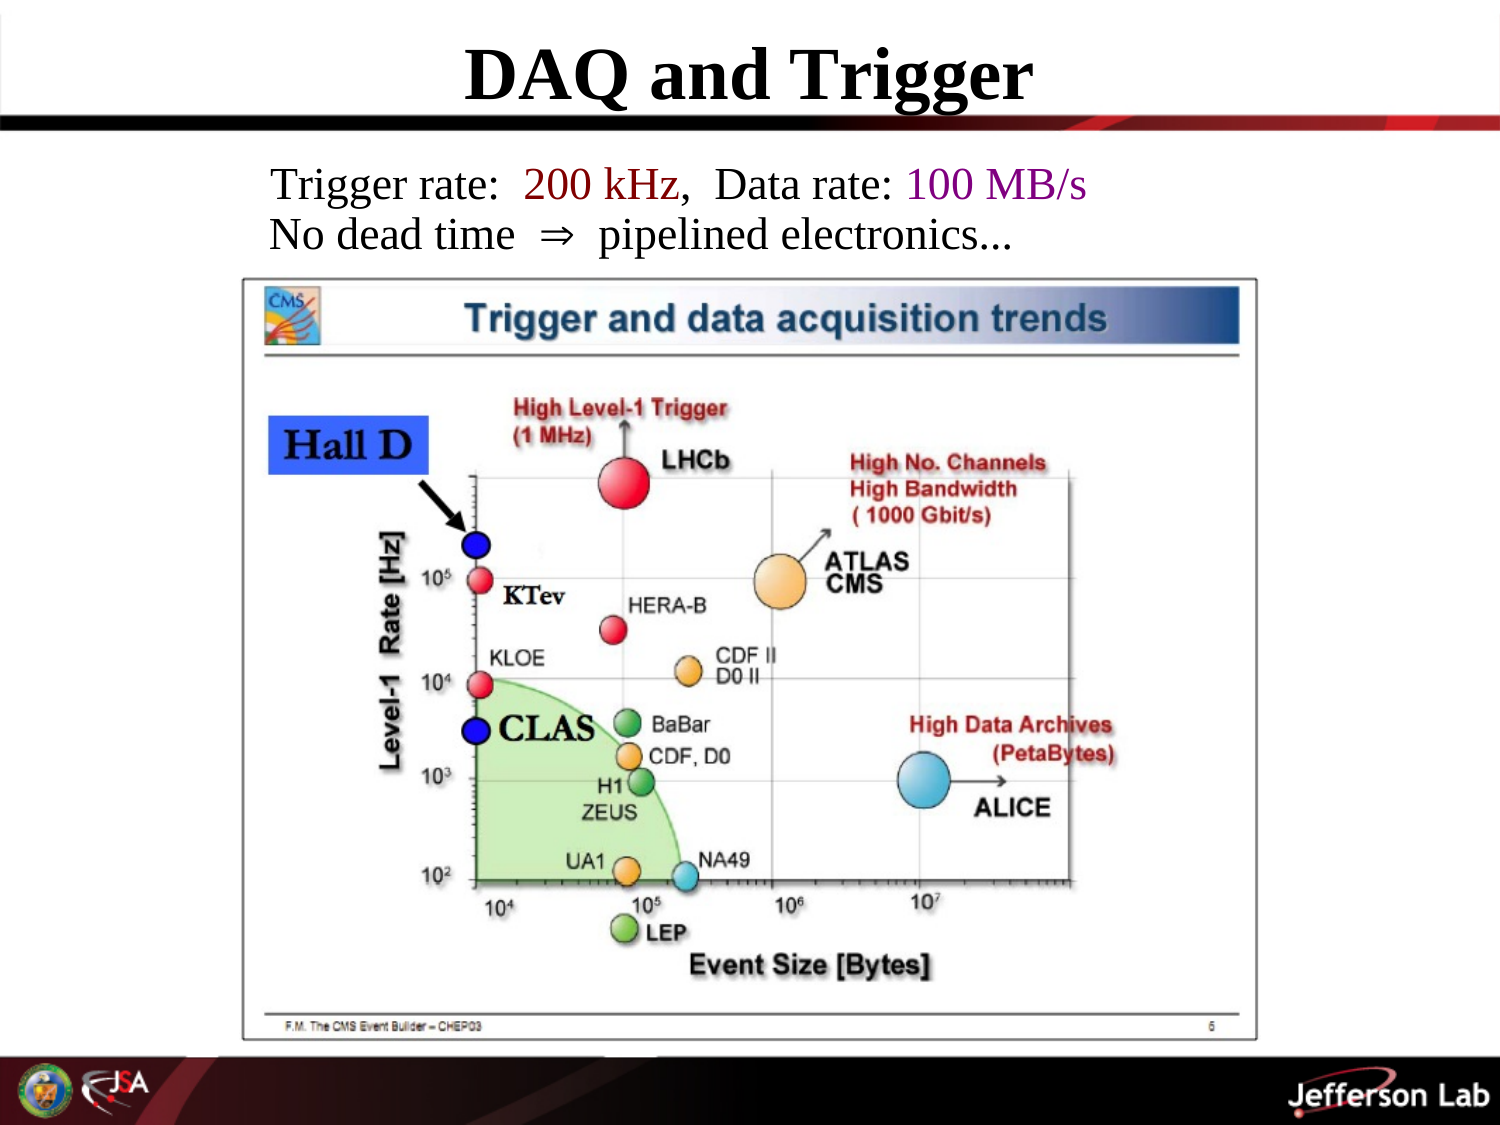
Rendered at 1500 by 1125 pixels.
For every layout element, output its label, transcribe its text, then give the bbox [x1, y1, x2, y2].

title DAQ and Trigger [112, 0, 1388, 151]
picture [0, 0, 1500, 1125]
text_box Trigger rate: 200 kHz, Data rate: 100 MB/s No dead time ⇒ pipelined electronics... [257, 156, 1243, 267]
